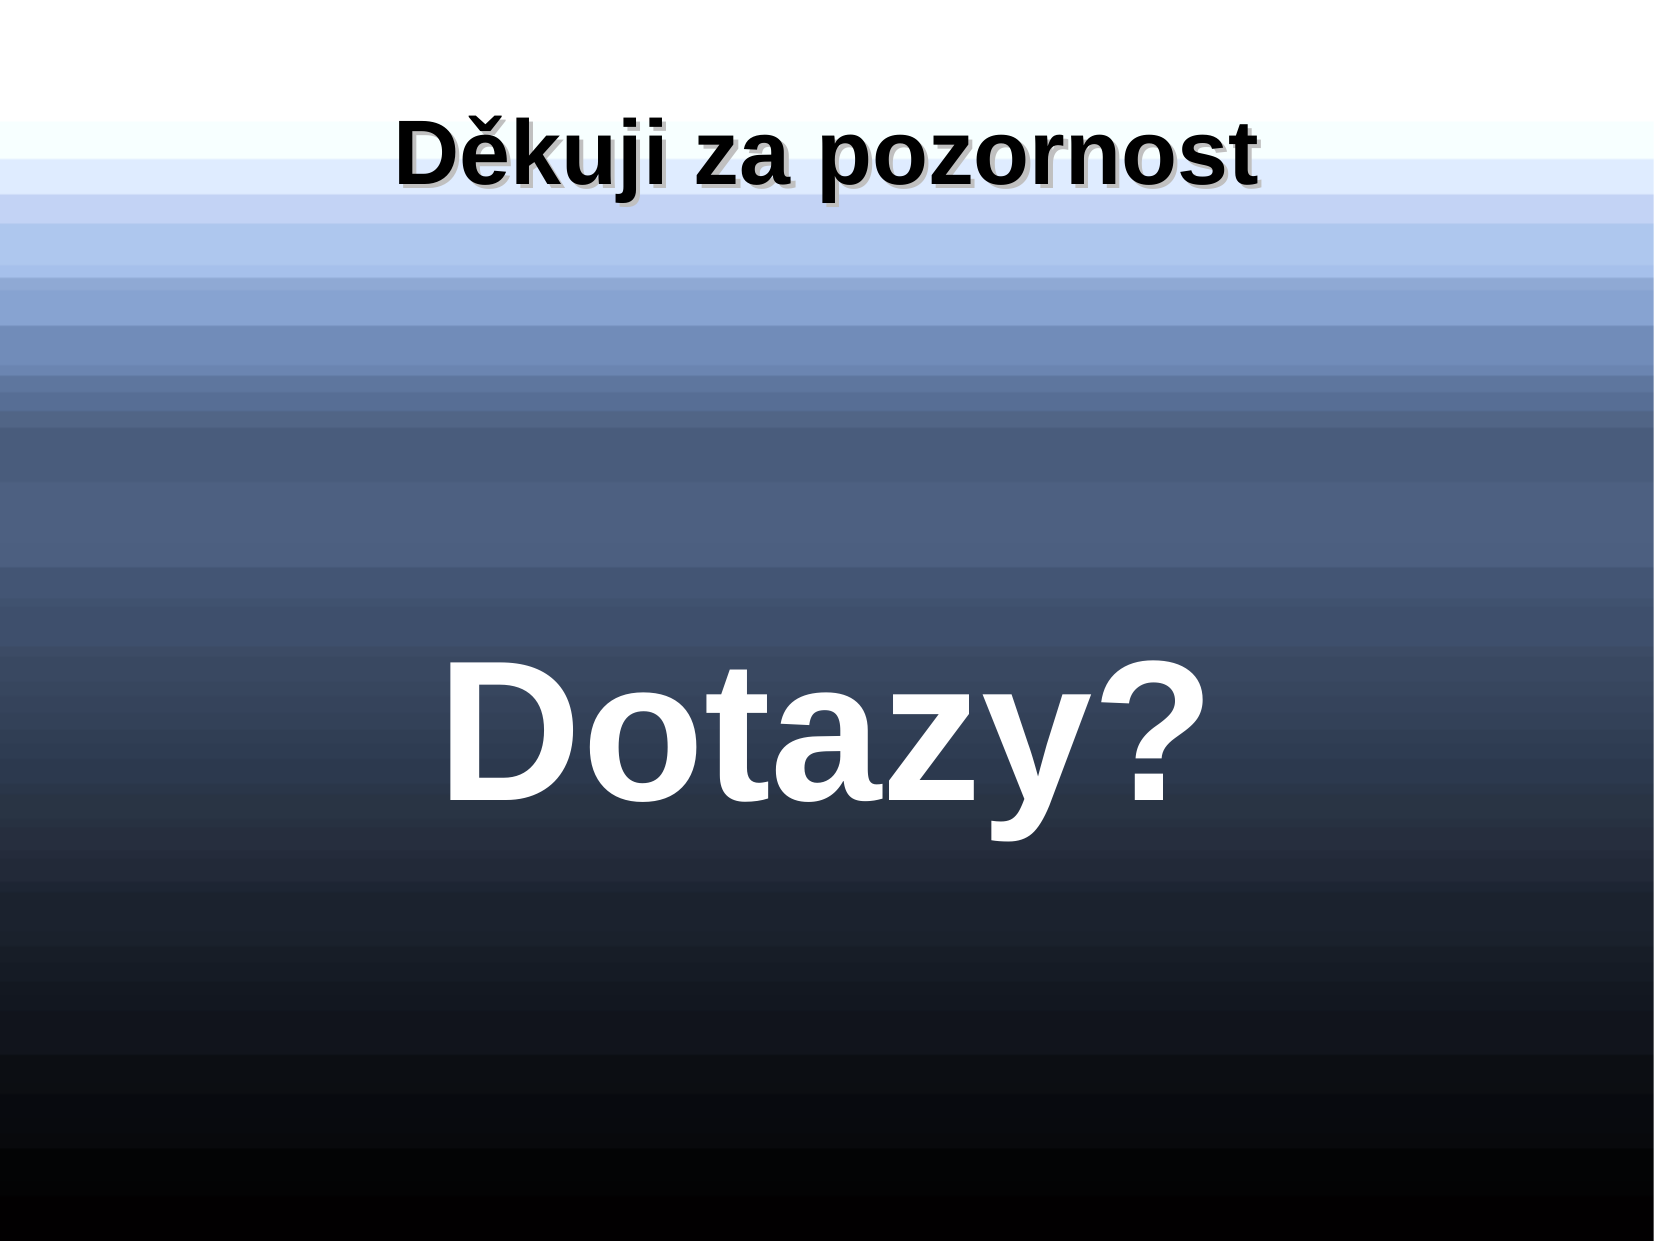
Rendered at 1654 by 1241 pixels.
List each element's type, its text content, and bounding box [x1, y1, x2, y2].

picture [0, 0, 1654, 1241]
subtitle Dotazy? [82, 361, 1571, 1102]
title Děkuji za pozornost [82, 49, 1571, 257]
